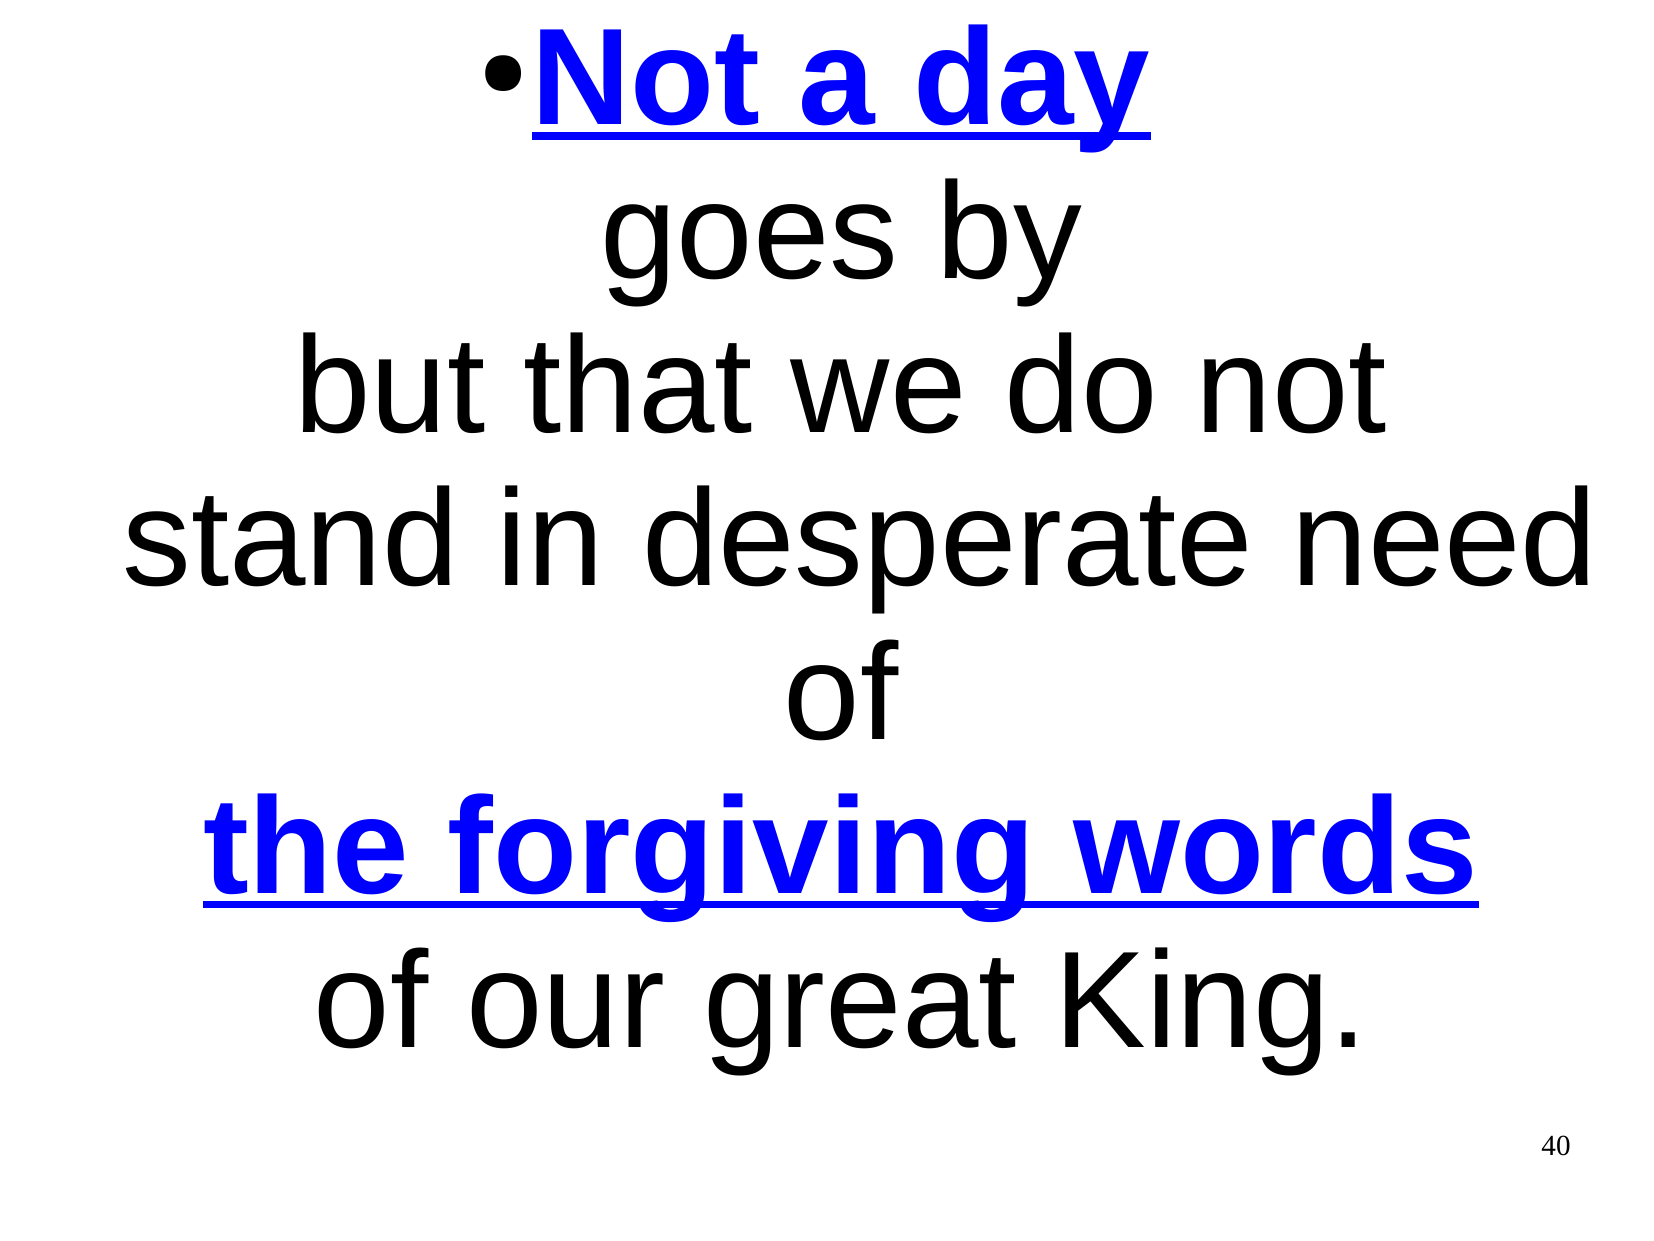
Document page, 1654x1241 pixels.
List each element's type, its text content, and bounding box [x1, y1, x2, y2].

list Not a day goes by but that we do not stand in desperate need of the forgiving words of our great King. [0, 0, 1651, 1238]
